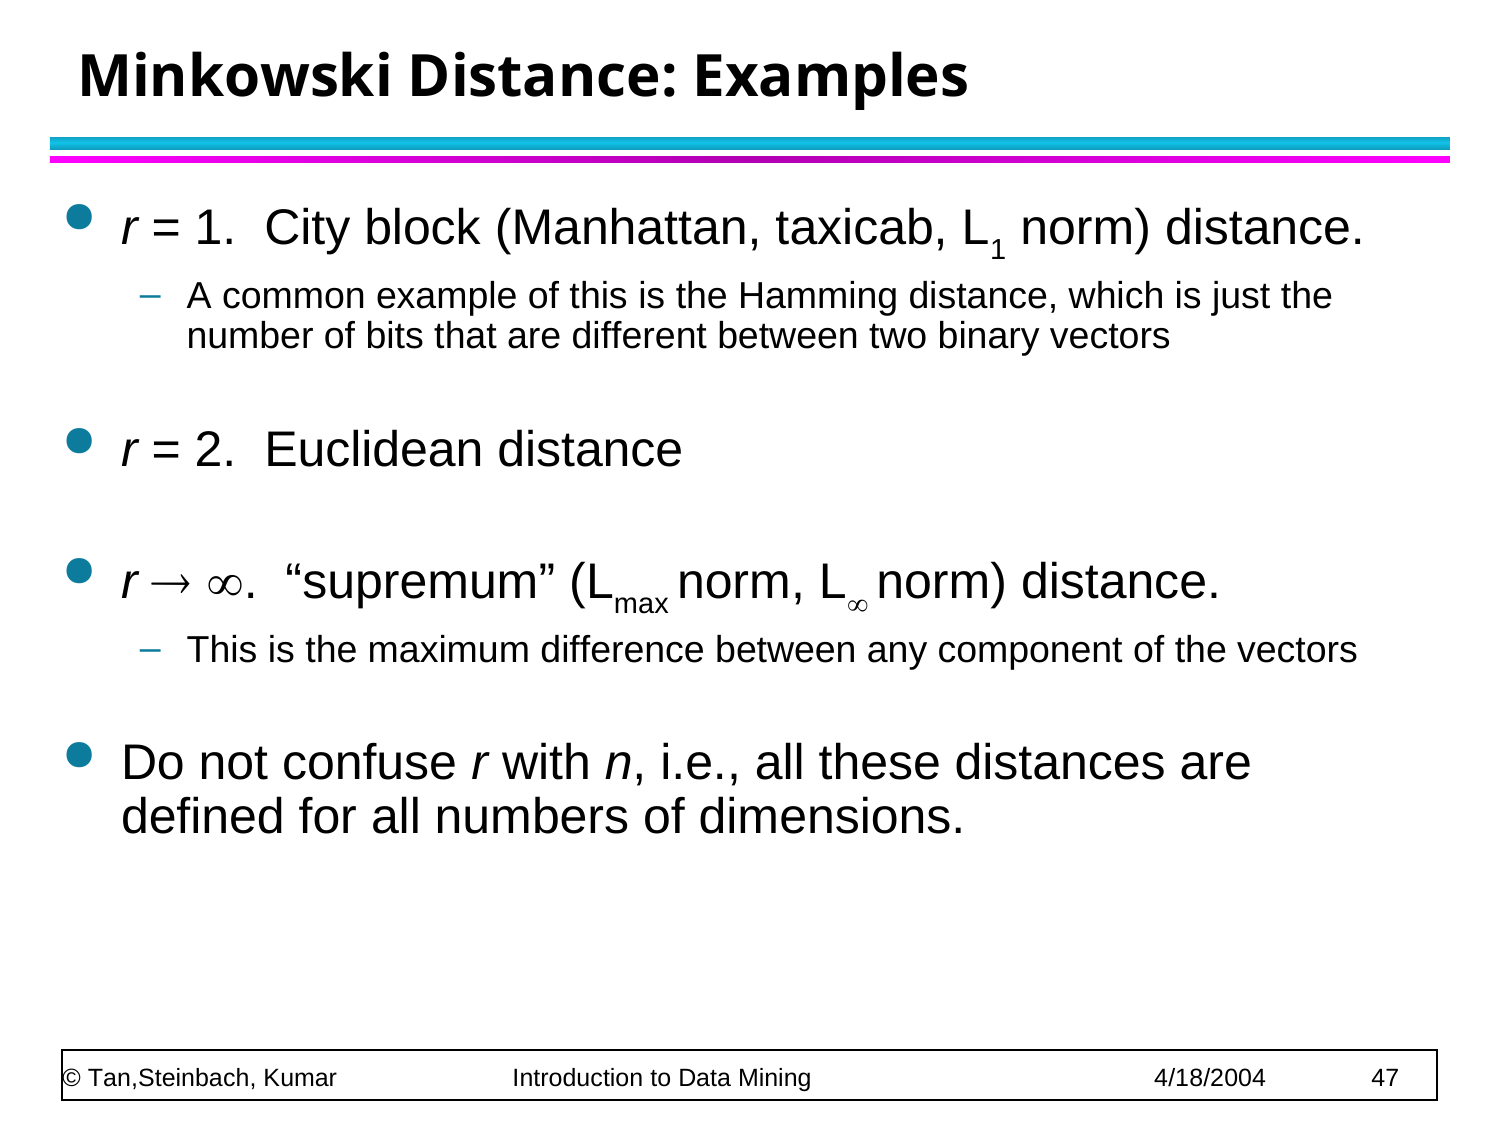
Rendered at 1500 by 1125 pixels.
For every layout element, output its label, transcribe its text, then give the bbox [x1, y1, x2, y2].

title Minkowski Distance: Examples [62, 24, 1421, 116]
list r = 1. City block (Manhattan, taxicab, L1 norm) distance. A common example of this is the Hamming distance, which is just the number of bits that are different between two binary vectors r = 2. Euclidean distance r  . “supremum” (Lmax norm, L norm) distance. This is the maximum difference between any component of the vectors Do not confuse r with n, i.e., all these distances are defined for all numbers of dimensions. [49, 187, 1438, 929]
